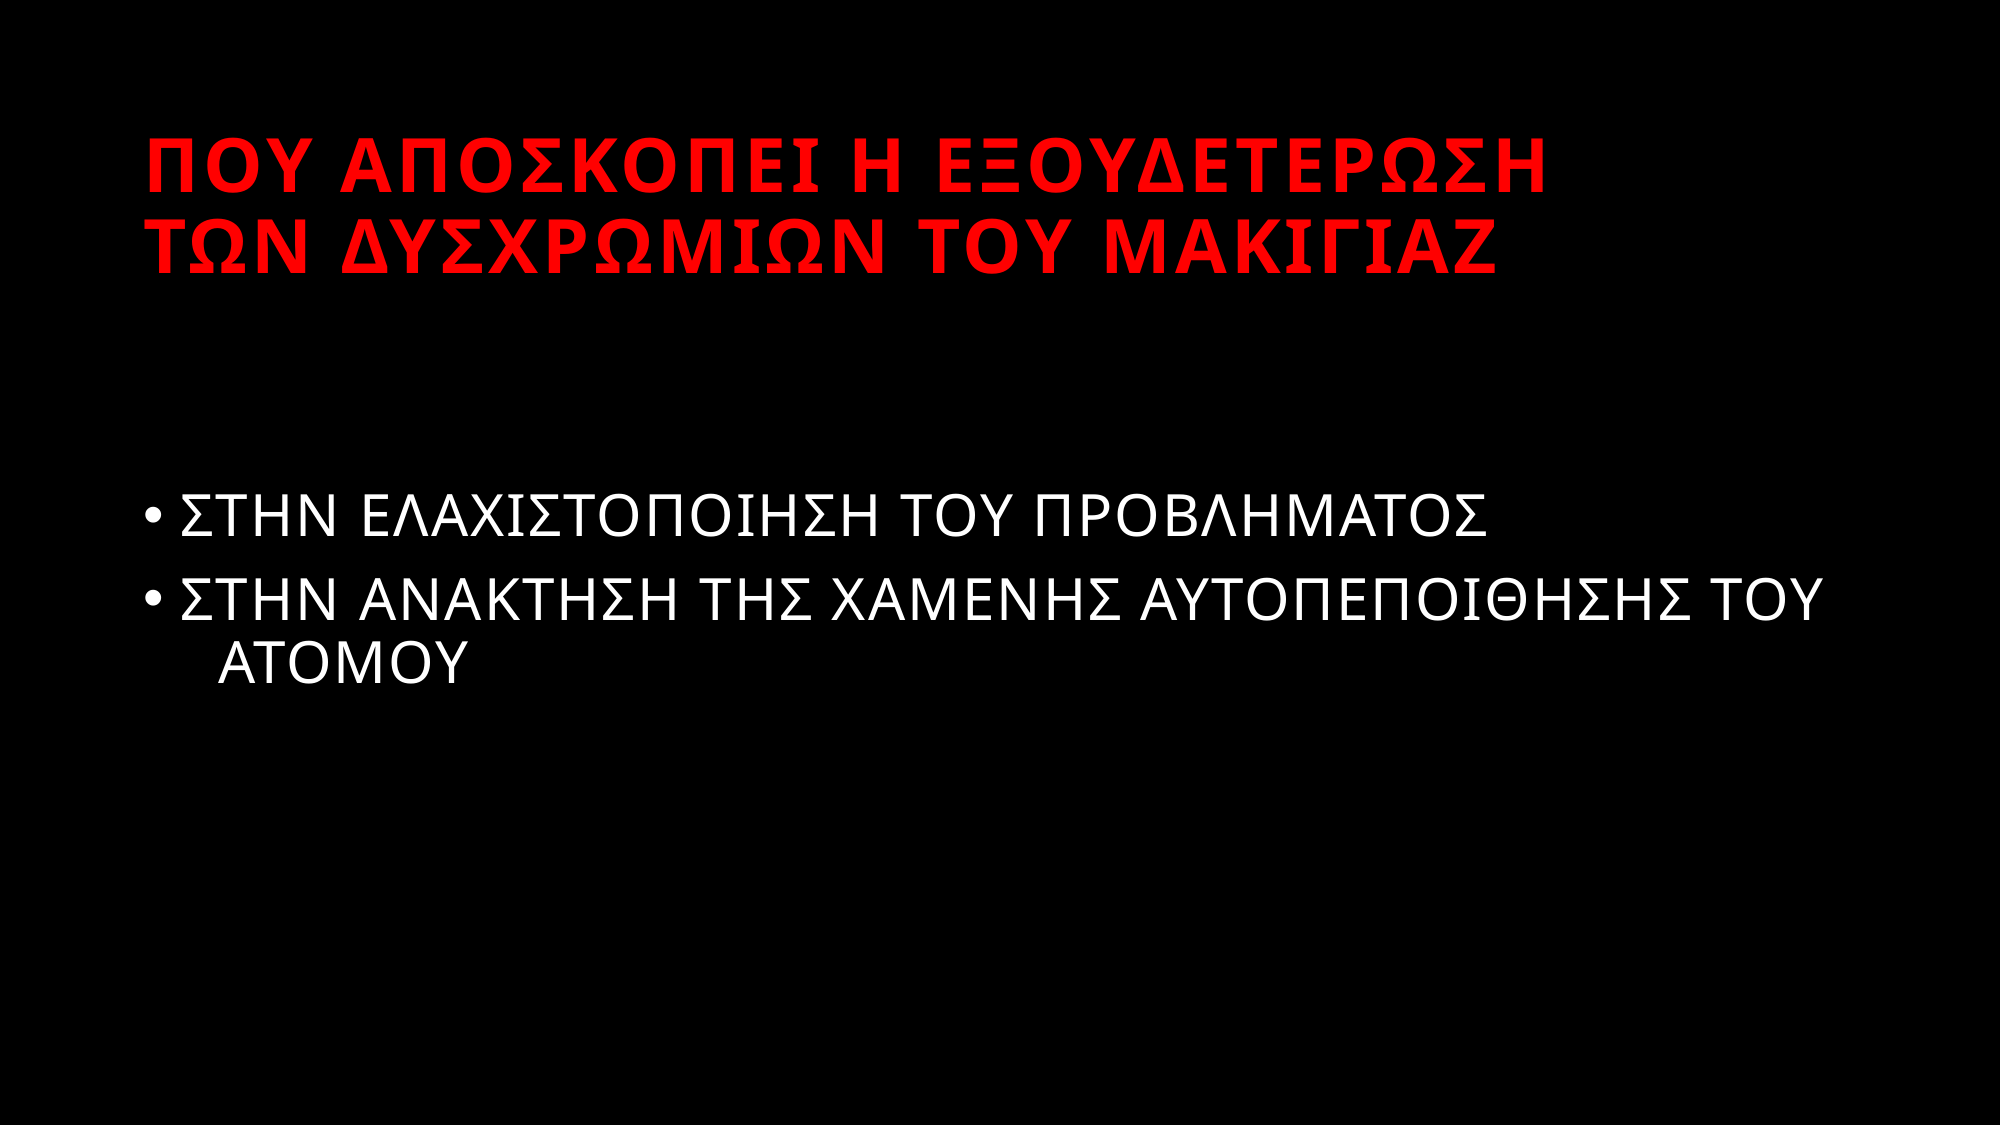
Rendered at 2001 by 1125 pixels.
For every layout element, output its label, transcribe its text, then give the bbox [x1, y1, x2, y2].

title ΠΟΥ ΑΠΟΣΚΟΠΕΙ Η ΕΞΟΥΔΕΤΕΡΩΣΗ ΤΩΝ ΔΥΣΧΡΩΜΙΩΝ ΤΟΥ ΜΑΚΙΓΙΑΖ [125, 109, 1626, 331]
list ΣΤΗΝ ΕΛΑΧΙΣΤΟΠΟΙΗΣΗ ΤΟΥ ΠΡΟΒΛΗΜΑΤΟΣ ΣΤΗΝ ΑΝΑΚΤΗΣΗ ΤΗΣ ΧΑΜΕΝΗΣ ΑΥΤΟΠΕΠΟΙΘΗΣΗΣ ΤΟΥ ΑΤΟΜΟΥ [125, 468, 1876, 751]
